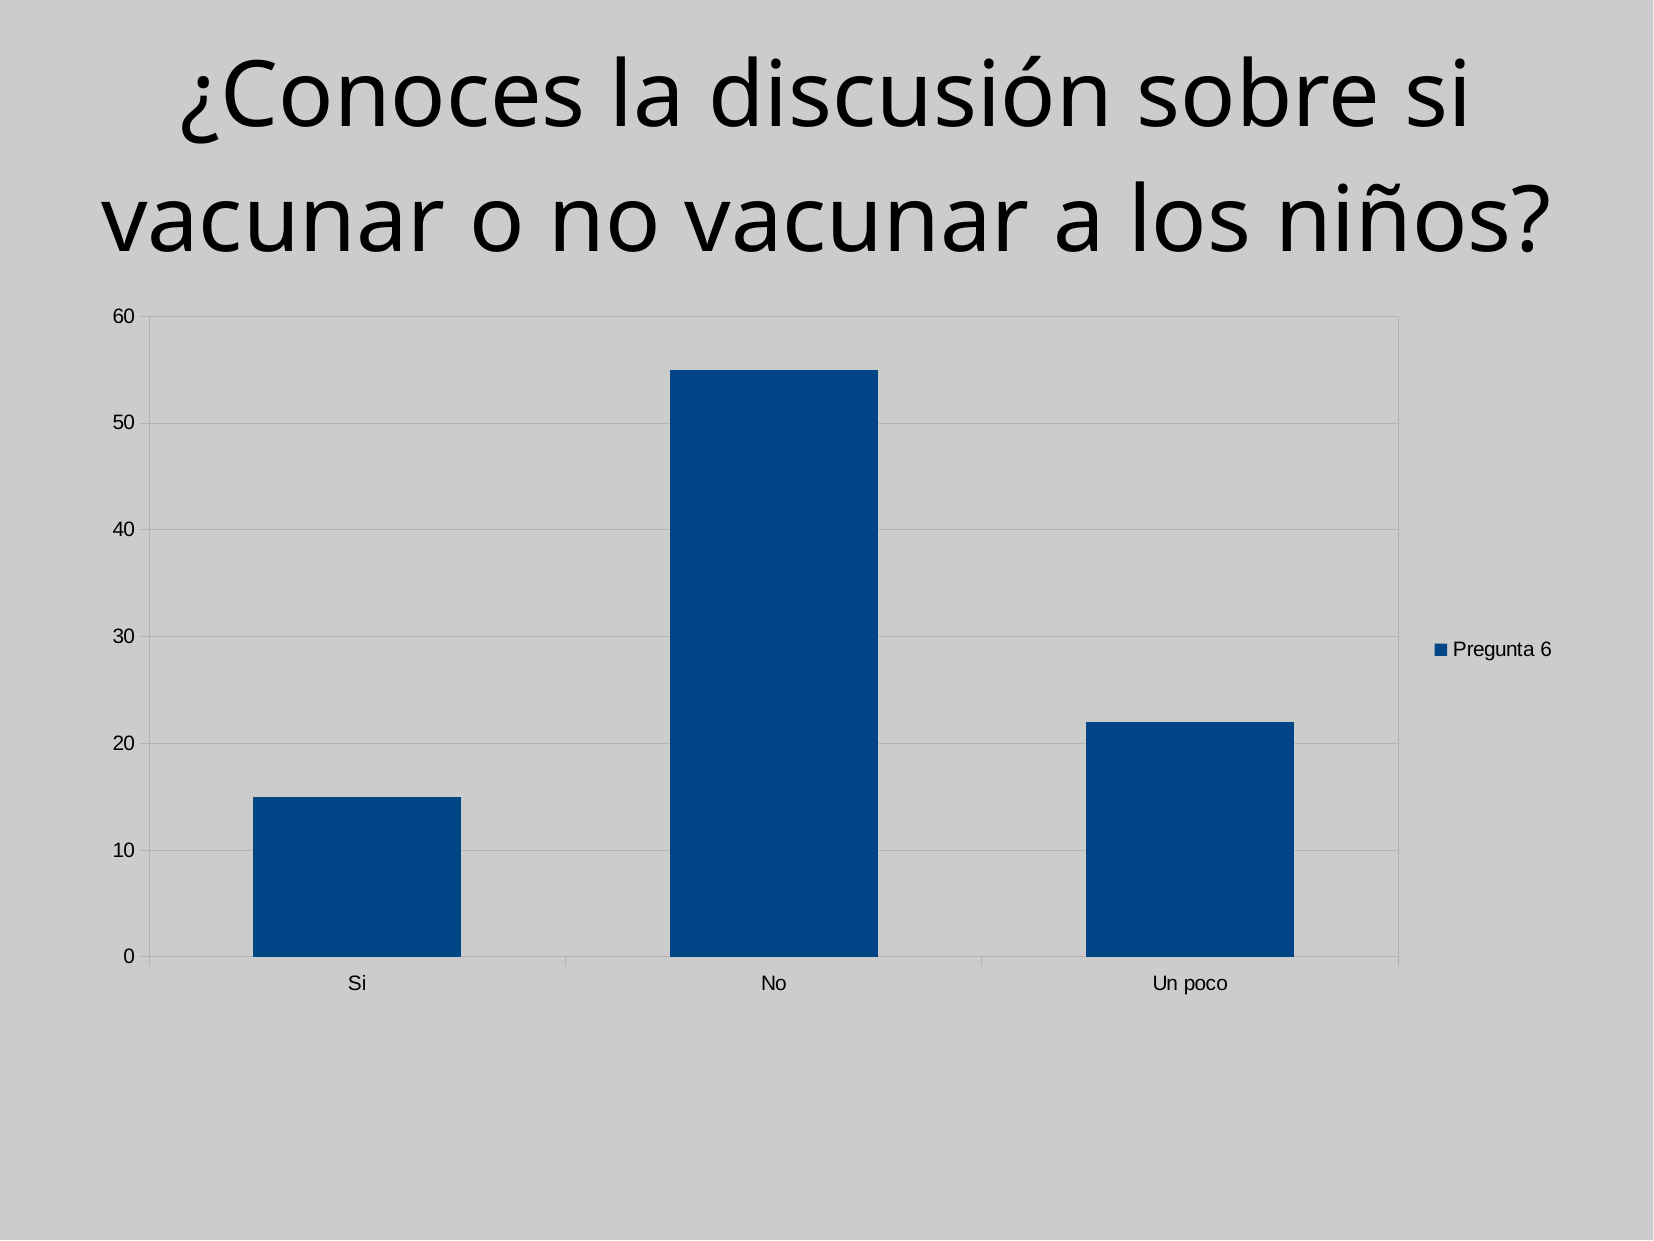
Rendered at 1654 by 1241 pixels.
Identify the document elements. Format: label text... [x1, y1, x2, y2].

chart [82, 290, 1571, 1010]
title ¿Conoces la discusión sobre si vacunar o no vacunar a los niños? [82, 25, 1571, 281]
